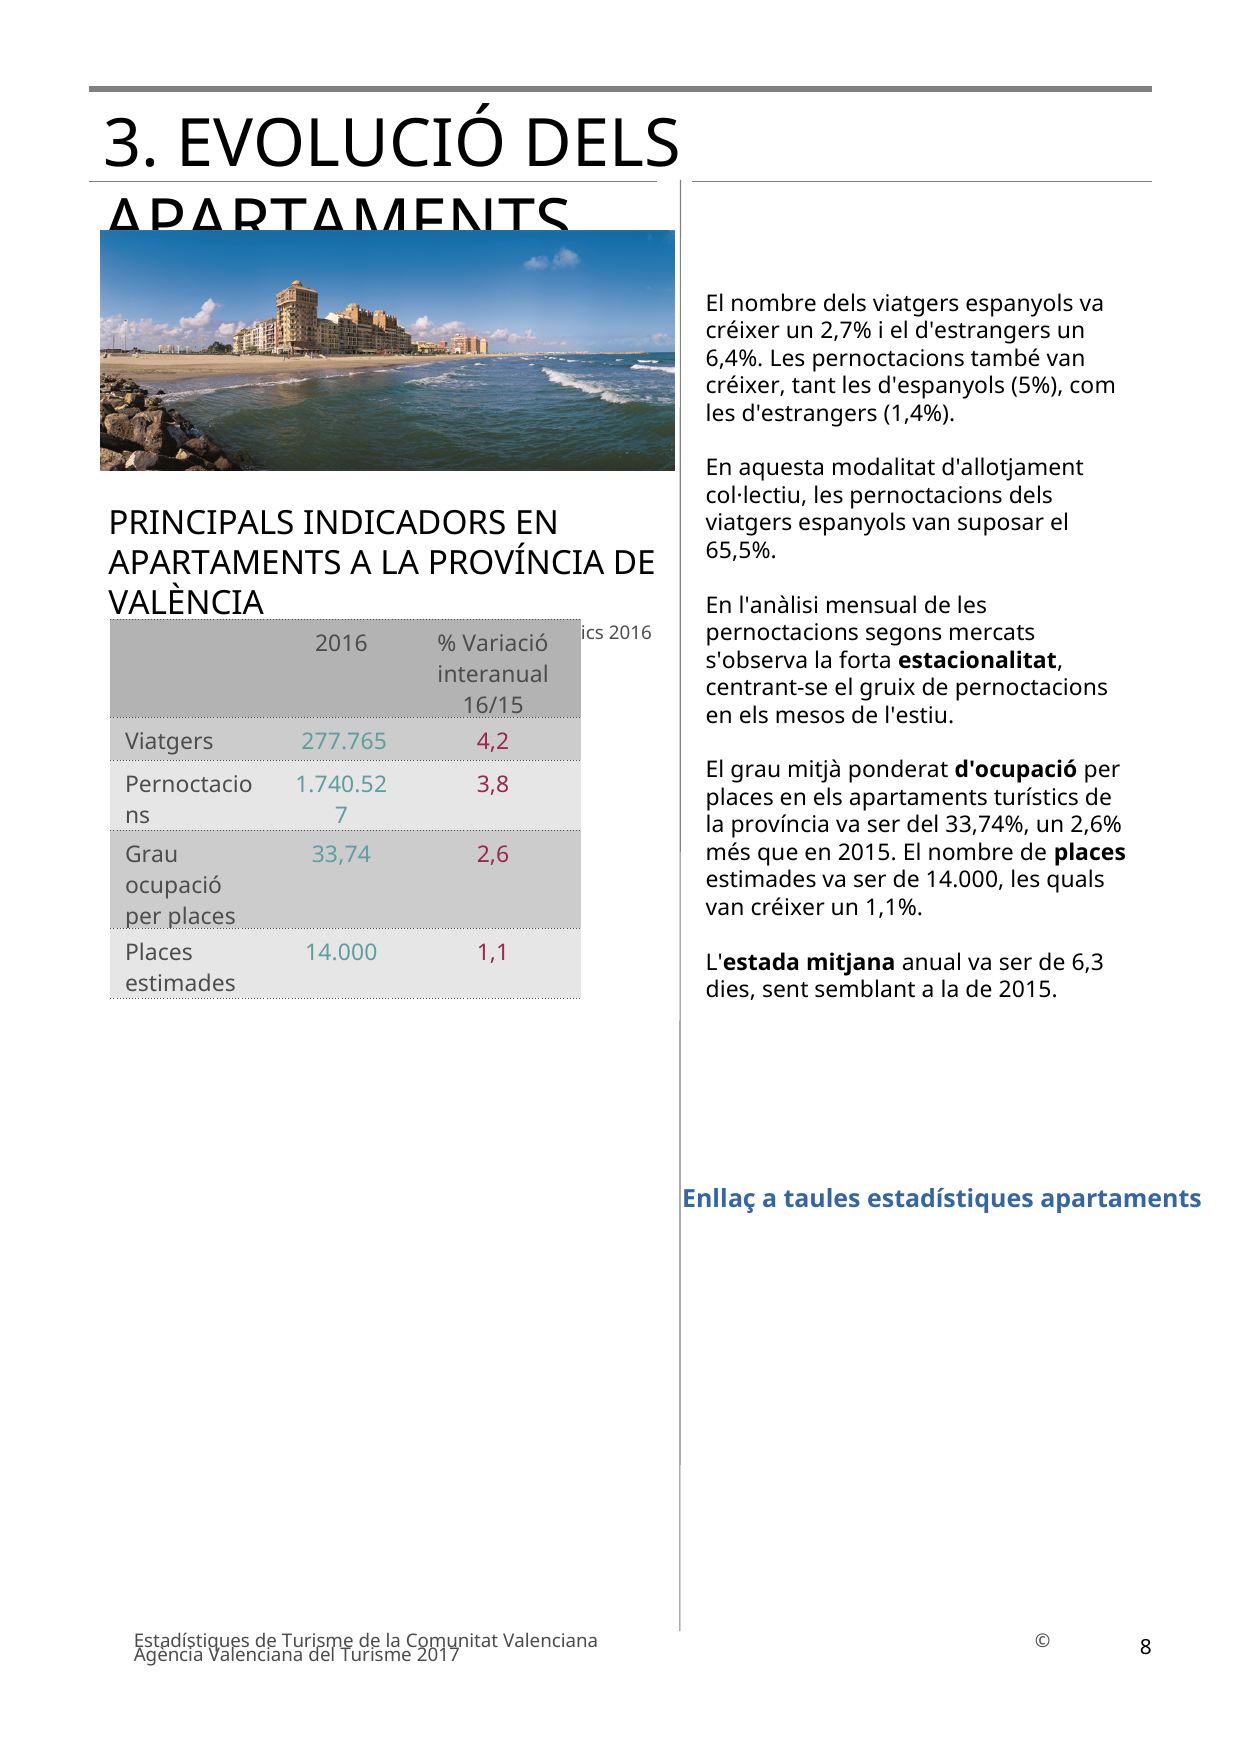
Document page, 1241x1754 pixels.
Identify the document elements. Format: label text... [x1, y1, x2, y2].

table_cell Places estimades [110, 928, 278, 998]
text_box El nombre dels viatgers espanyols va créixer un 2,7% i el d'estrangers un 6,4%. Les pernoctacions també van créixer, tant les d'espanyols (5%), com les d'estrangers (1,4%). En aquesta modalitat d'allotjament col·lectiu, les pernoctacions dels viatgers espanyols van suposar el 65,5%. En l'anàlisi mensual de les pernoctacions segons mercats s'observa la forta estacionalitat, centrant-se el gruix de pernoctacions en els mesos de l'estiu. El grau mitjà ponderat d'ocupació per places en els apartaments turístics de la província va ser del 33,74%, un 2,6% més que en 2015. El nombre de places estimades va ser de 14.000, les quals van créixer un 1,1%. L'estada mitjana anual va ser de 6,3 dies, sent semblant a la de 2015. [690, 280, 1151, 1010]
table_header % Variació interanual 16/15 [405, 619, 581, 717]
table_cell 1,1 [405, 928, 581, 998]
text_box Enllaç a taules estadístiques apartaments [667, 1175, 1223, 1221]
text_box PRINCIPALS INDICADORS EN APARTAMENTS A LA PROVÍNCIA DE VALÈNCIA Font: INE, Enquesta d'Ocupació en Allotjaments Turístics 2016 [93, 493, 680, 652]
table_cell 4,2 [405, 717, 581, 760]
table_cell 277.765 [278, 717, 405, 760]
picture [100, 230, 675, 471]
table_cell Pernoctacions [110, 760, 278, 830]
table_header 2016 [278, 619, 405, 717]
text_box 3. EVOLUCIÓ DELS APARTAMENTS [88, 92, 1183, 188]
table_cell 1.740.527 [278, 760, 405, 830]
table_cell 3,8 [405, 760, 581, 830]
table_cell Viatgers [110, 717, 278, 760]
table_header [110, 619, 278, 717]
table_cell 2,6 [405, 830, 581, 928]
table_cell 33,74 [278, 830, 405, 928]
table_cell 14.000 [278, 928, 405, 998]
table_cell Grau ocupació per places [110, 830, 278, 928]
